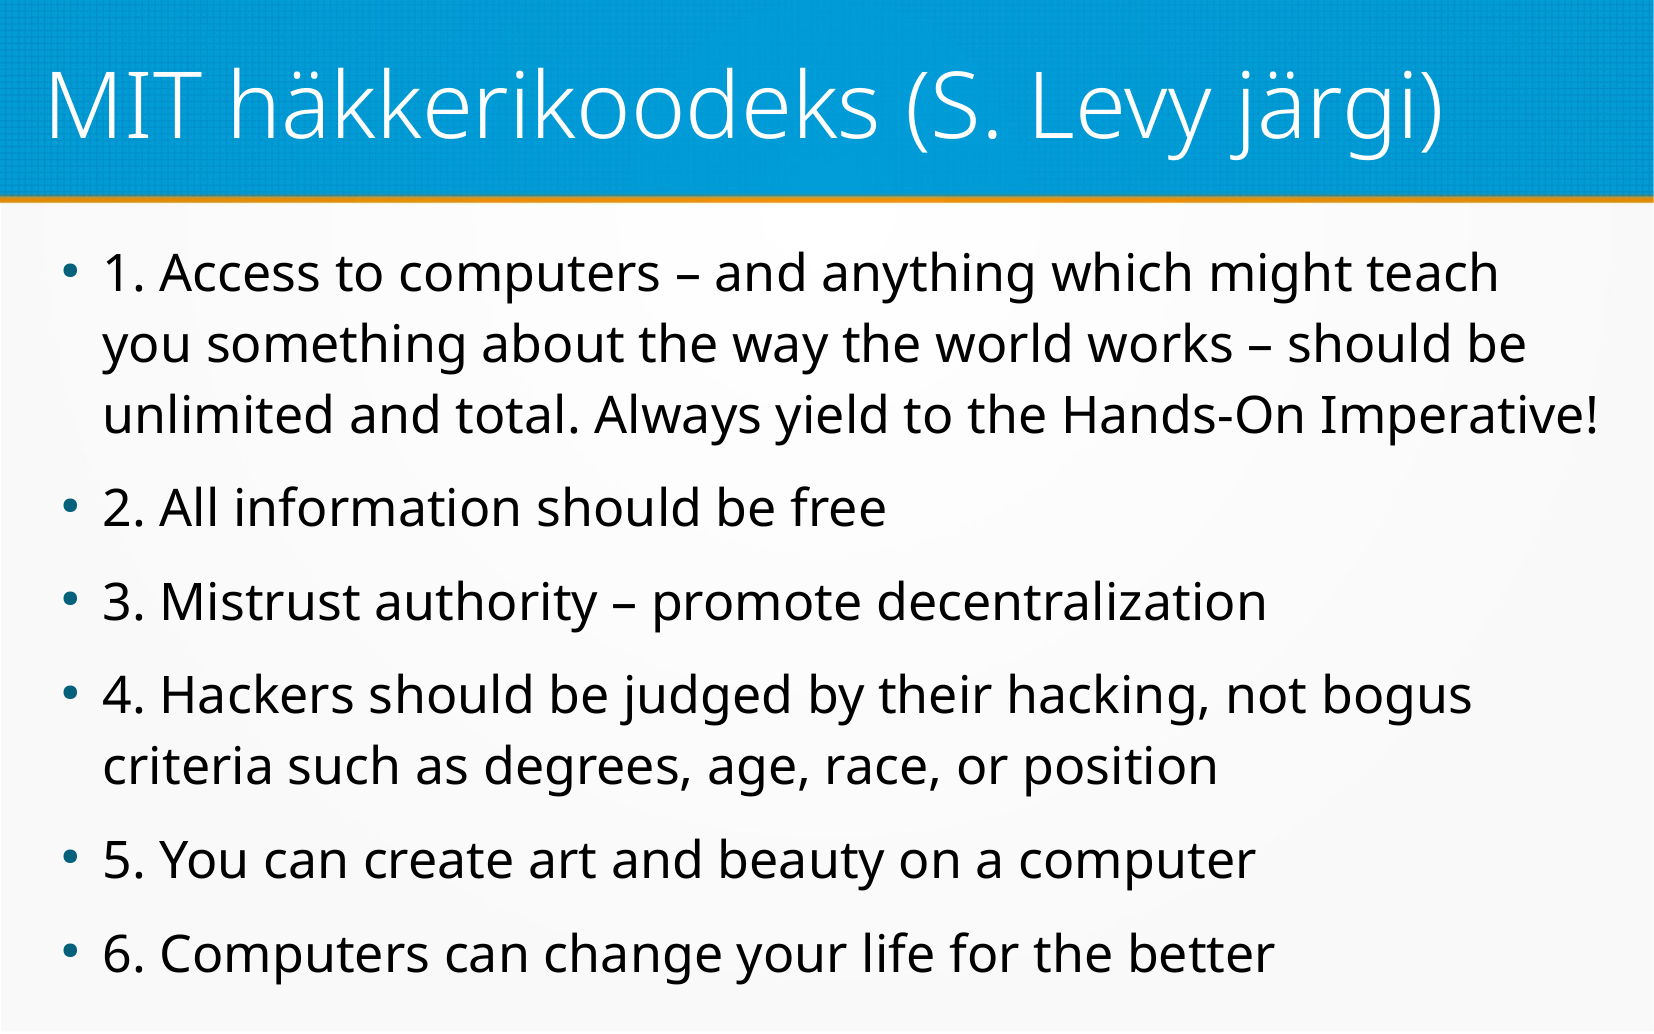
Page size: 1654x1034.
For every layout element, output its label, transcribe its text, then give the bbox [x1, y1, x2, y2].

picture [0, 195, 1654, 1034]
list 1. Access to computers – and anything which might teach you something about the way the world works – should be unlimited and total. Always yield to the Hands-On Imperative! 2. All information should be free 3. Mistrust authority – promote decentralization 4. Hackers should be judged by their hacking, not bogus criteria such as degrees, age, race, or position 5. You can create art and beauty on a computer 6. Computers can change your life for the better [47, 236, 1607, 1002]
title MIT häkkerikoodeks (S. Levy järgi) [43, 0, 1619, 166]
